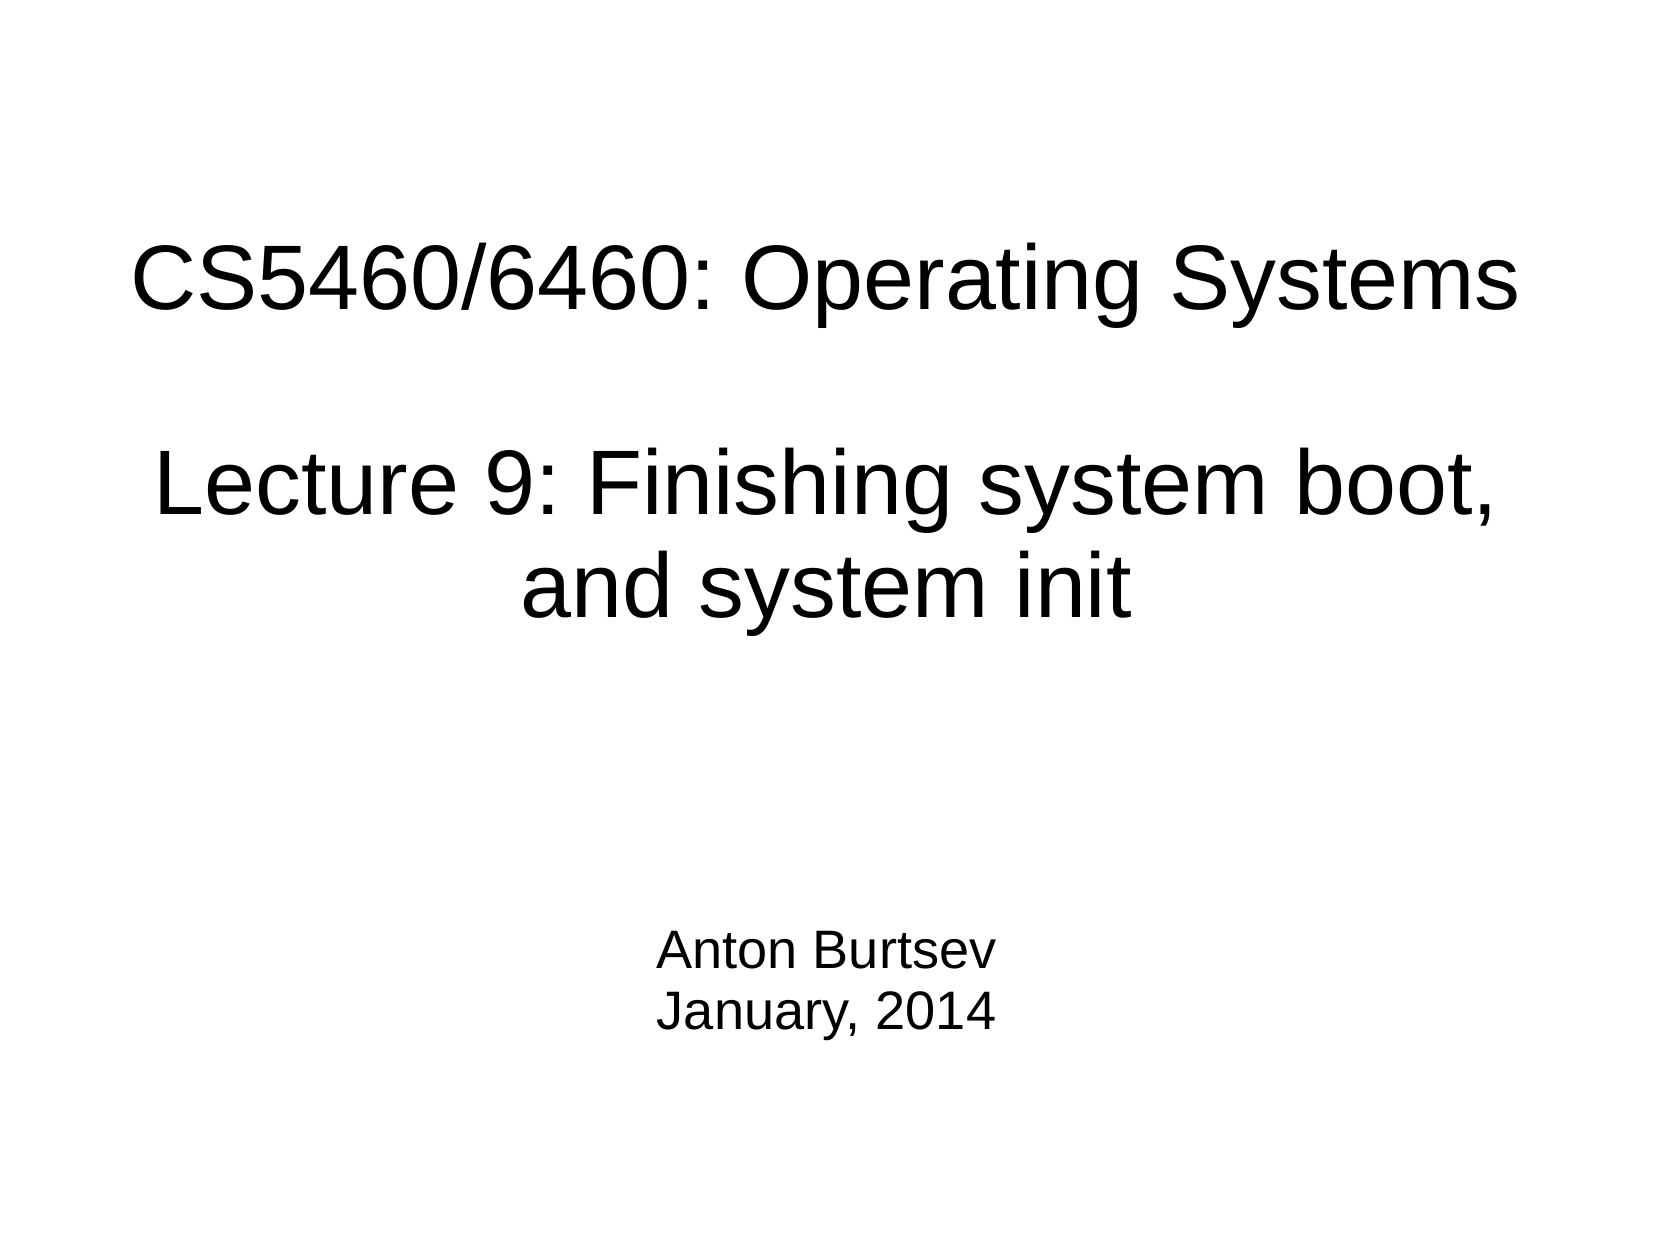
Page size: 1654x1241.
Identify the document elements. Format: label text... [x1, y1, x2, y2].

subtitle Anton Burtsev January, 2014 [82, 637, 1571, 1109]
title CS5460/6460: Operating Systems Lecture 9: Finishing system boot, and system init [82, 113, 1571, 637]
